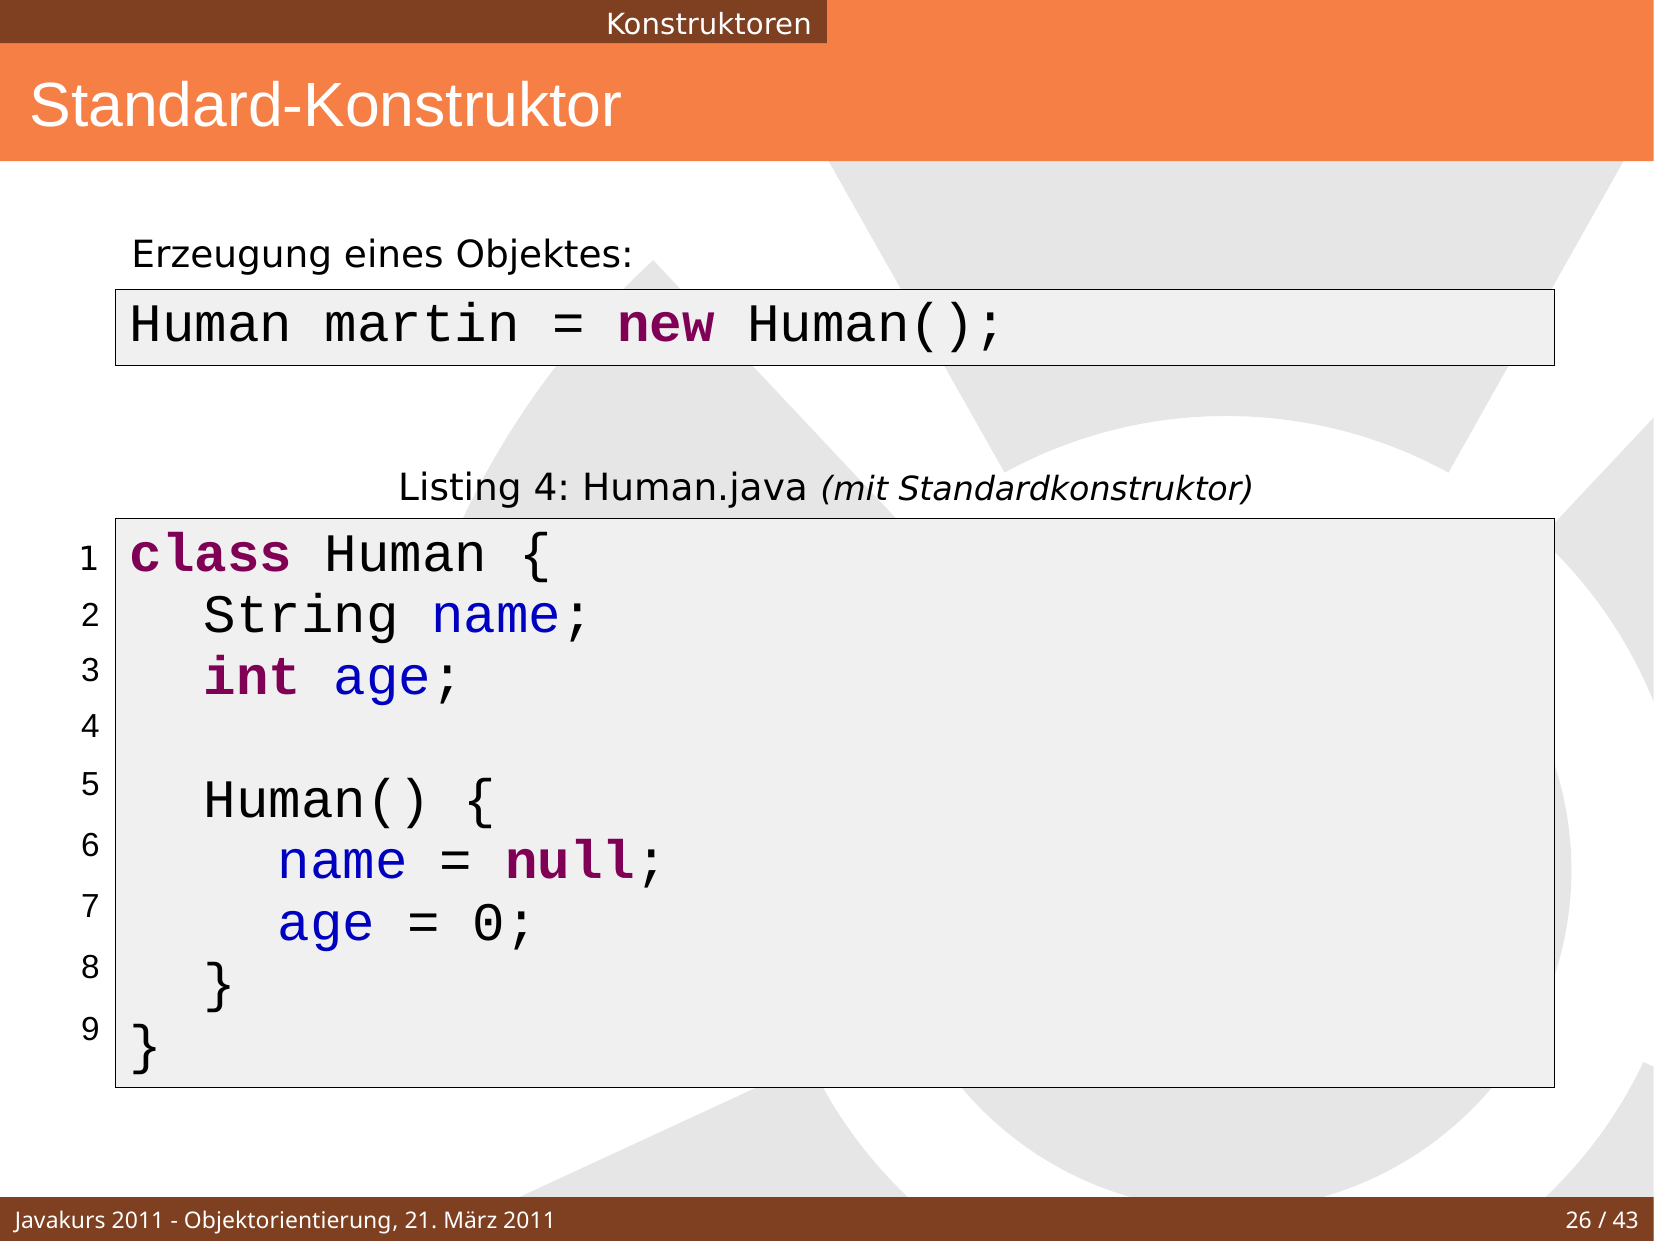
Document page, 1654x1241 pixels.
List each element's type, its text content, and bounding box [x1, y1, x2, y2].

table_cell 3 [44, 642, 114, 698]
text_box Human martin = new Human(); [115, 289, 1555, 366]
table_cell 2 [44, 587, 114, 642]
table_cell 8 [44, 937, 114, 998]
title Standard-Konstruktor [29, 67, 1595, 143]
table_cell 5 [44, 754, 114, 815]
table_cell 6 [44, 815, 114, 875]
text_box Konstruktoren [29, 0, 827, 50]
table_cell 7 [44, 875, 114, 937]
text_box Erzeugung eines Objektes: [116, 225, 650, 285]
table_cell 4 [44, 698, 114, 754]
text_box Listing 4: Human.java (mit Standardkonstruktor) [383, 458, 1271, 517]
table_cell 9 [44, 998, 114, 1059]
table_header 1 [44, 531, 114, 587]
text_box class Human { String name; int age; Human() { name = null; age = 0; } } [115, 518, 1555, 1066]
